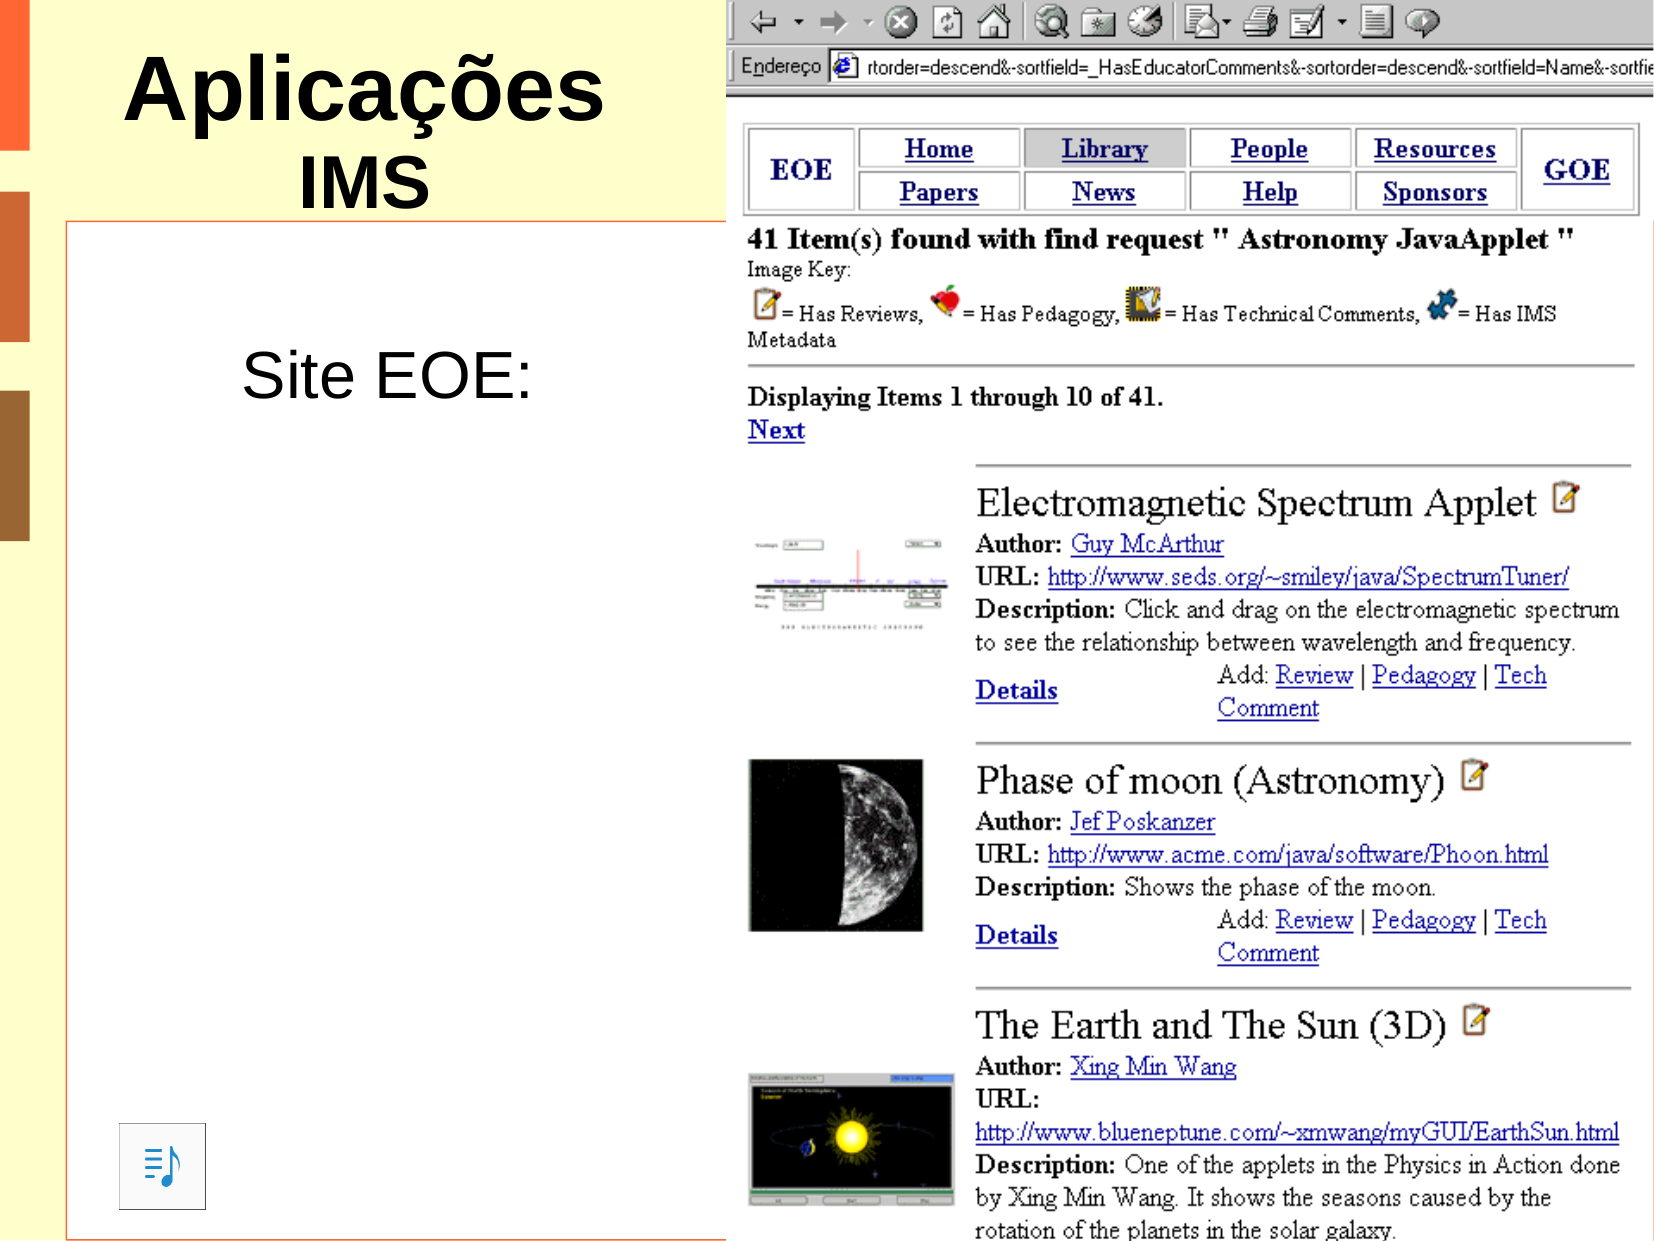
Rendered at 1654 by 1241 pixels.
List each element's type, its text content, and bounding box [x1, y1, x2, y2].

title Aplicações IMS [0, 0, 731, 262]
text_box Site EOE: [220, 330, 550, 430]
picture [726, 0, 1654, 1241]
text_box [118, 1122, 207, 1211]
